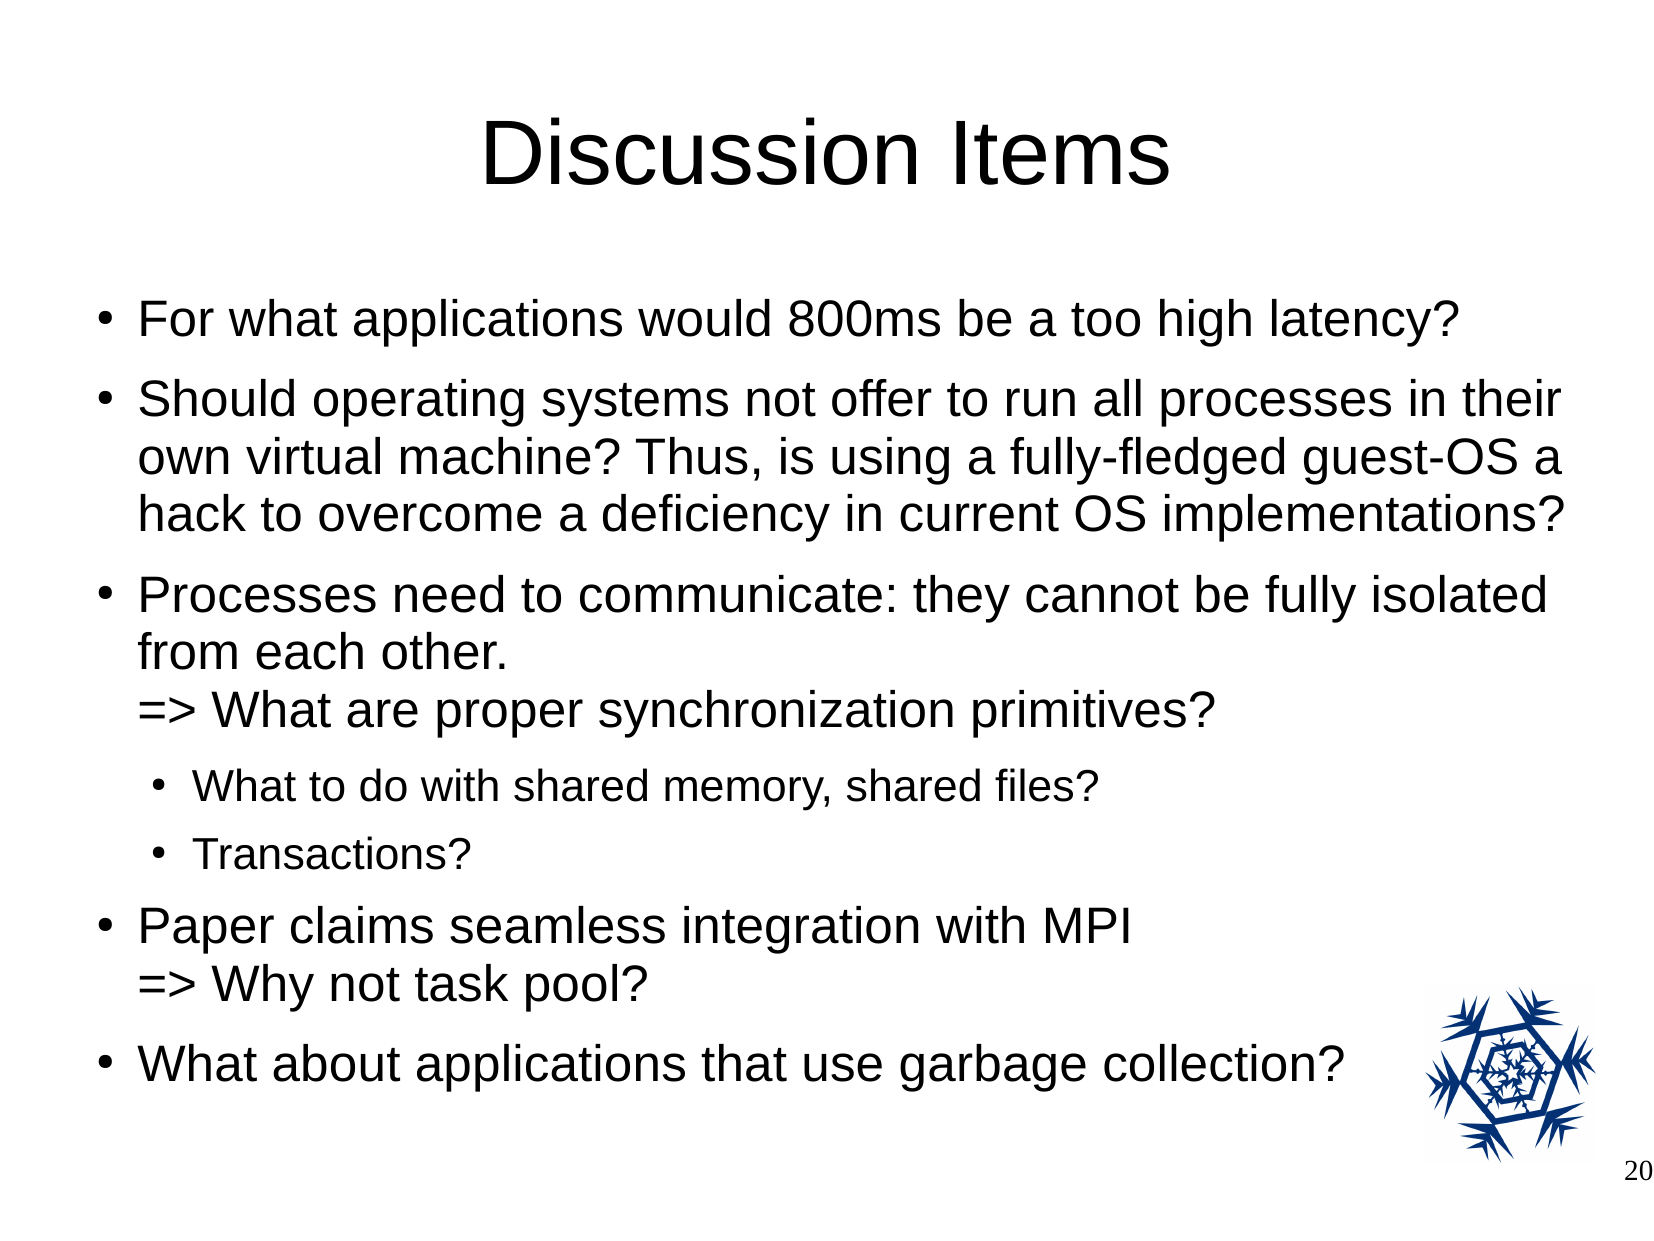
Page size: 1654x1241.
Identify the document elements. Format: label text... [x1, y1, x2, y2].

title Discussion Items [82, 49, 1571, 257]
picture [1425, 986, 1596, 1163]
list For what applications would 800ms be a too high latency? Should operating systems not offer to run all processes in their own virtual machine? Thus, is using a fully-fledged guest-OS a hack to overcome a deficiency in current OS implementations? Processes need to communicate: they cannot be fully isolated from each other. => What are proper synchronization primitives? What to do with shared memory, shared files? Transactions? Paper claims seamless integration with MPI => Why not task pool? What about applications that use garbage collection? [82, 290, 1571, 1109]
